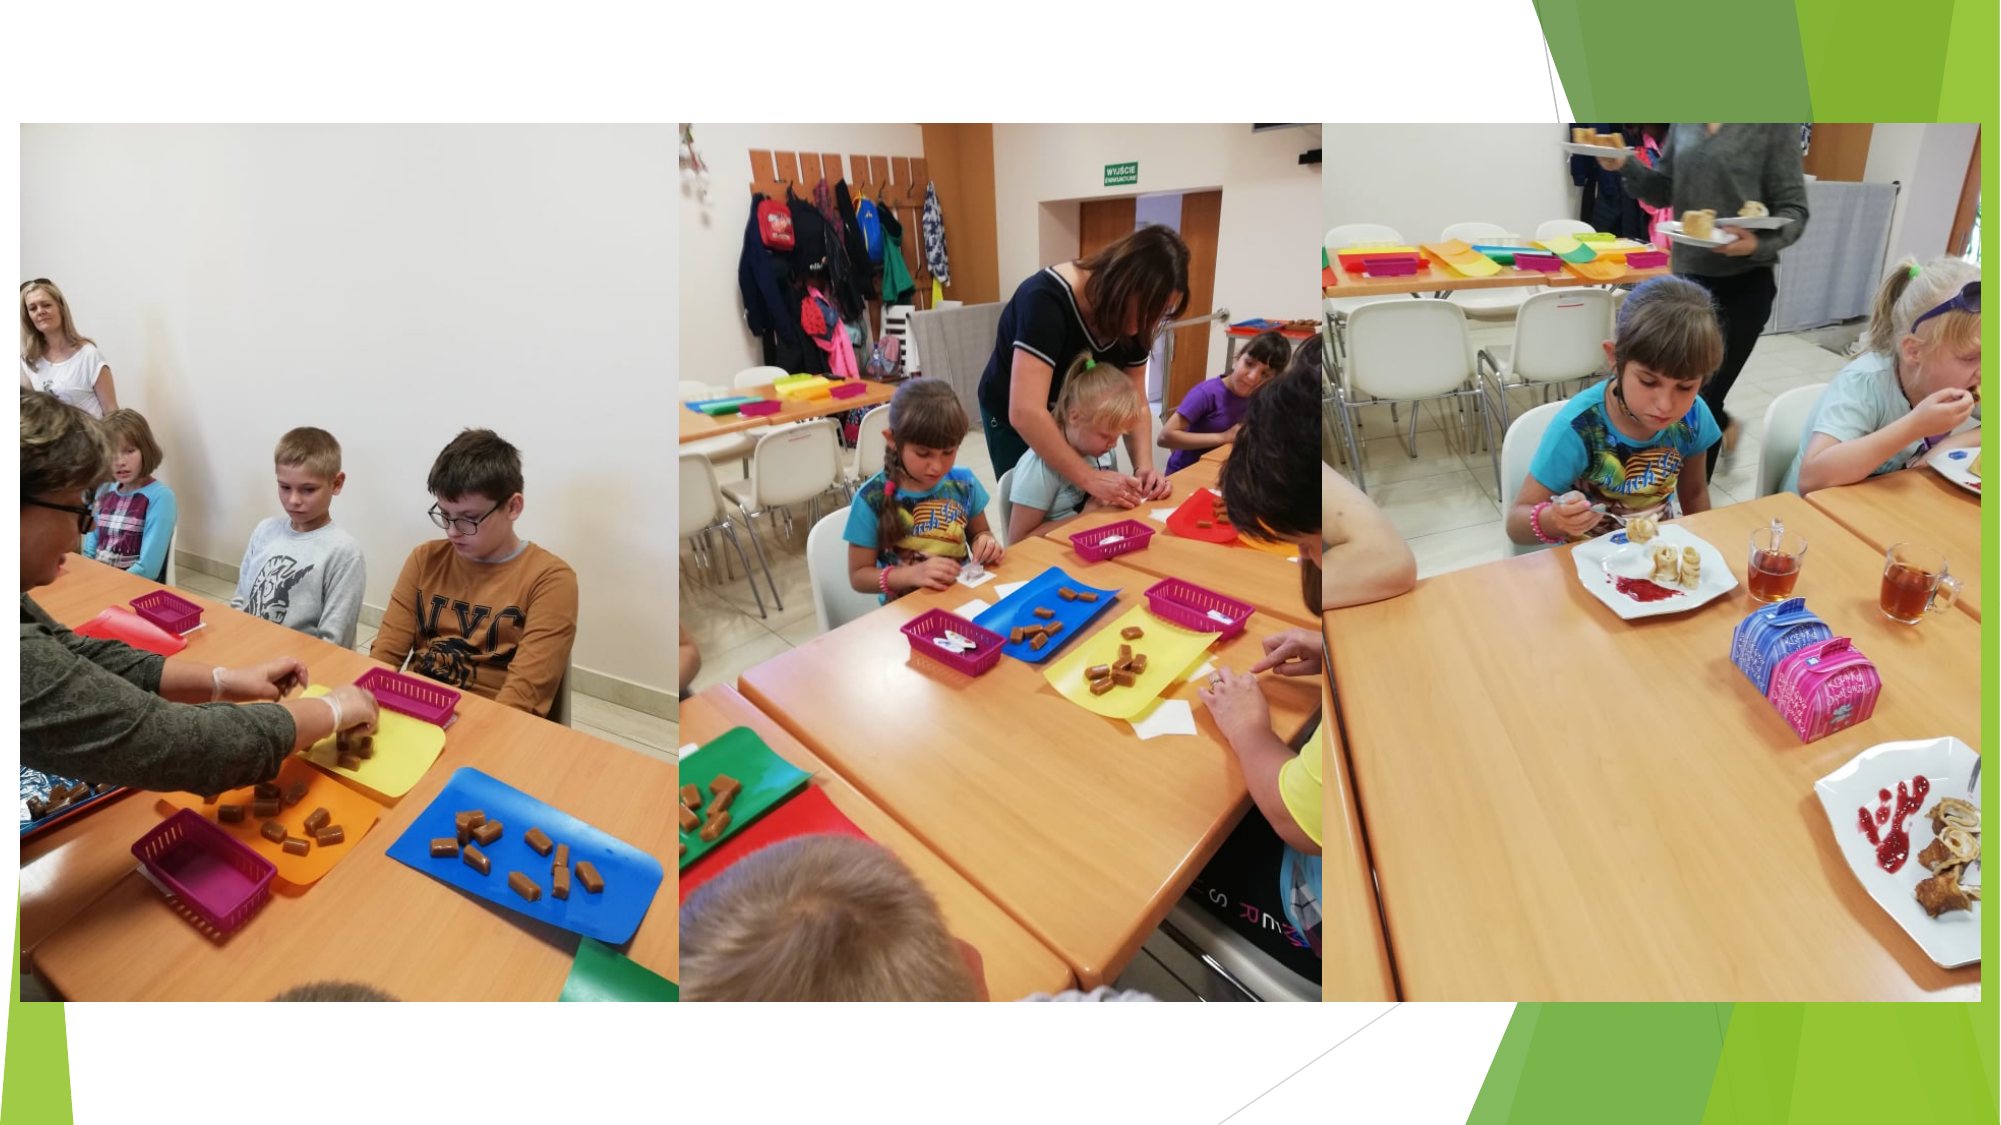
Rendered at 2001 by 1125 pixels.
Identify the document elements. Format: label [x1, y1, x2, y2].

picture [20, 123, 1981, 1002]
